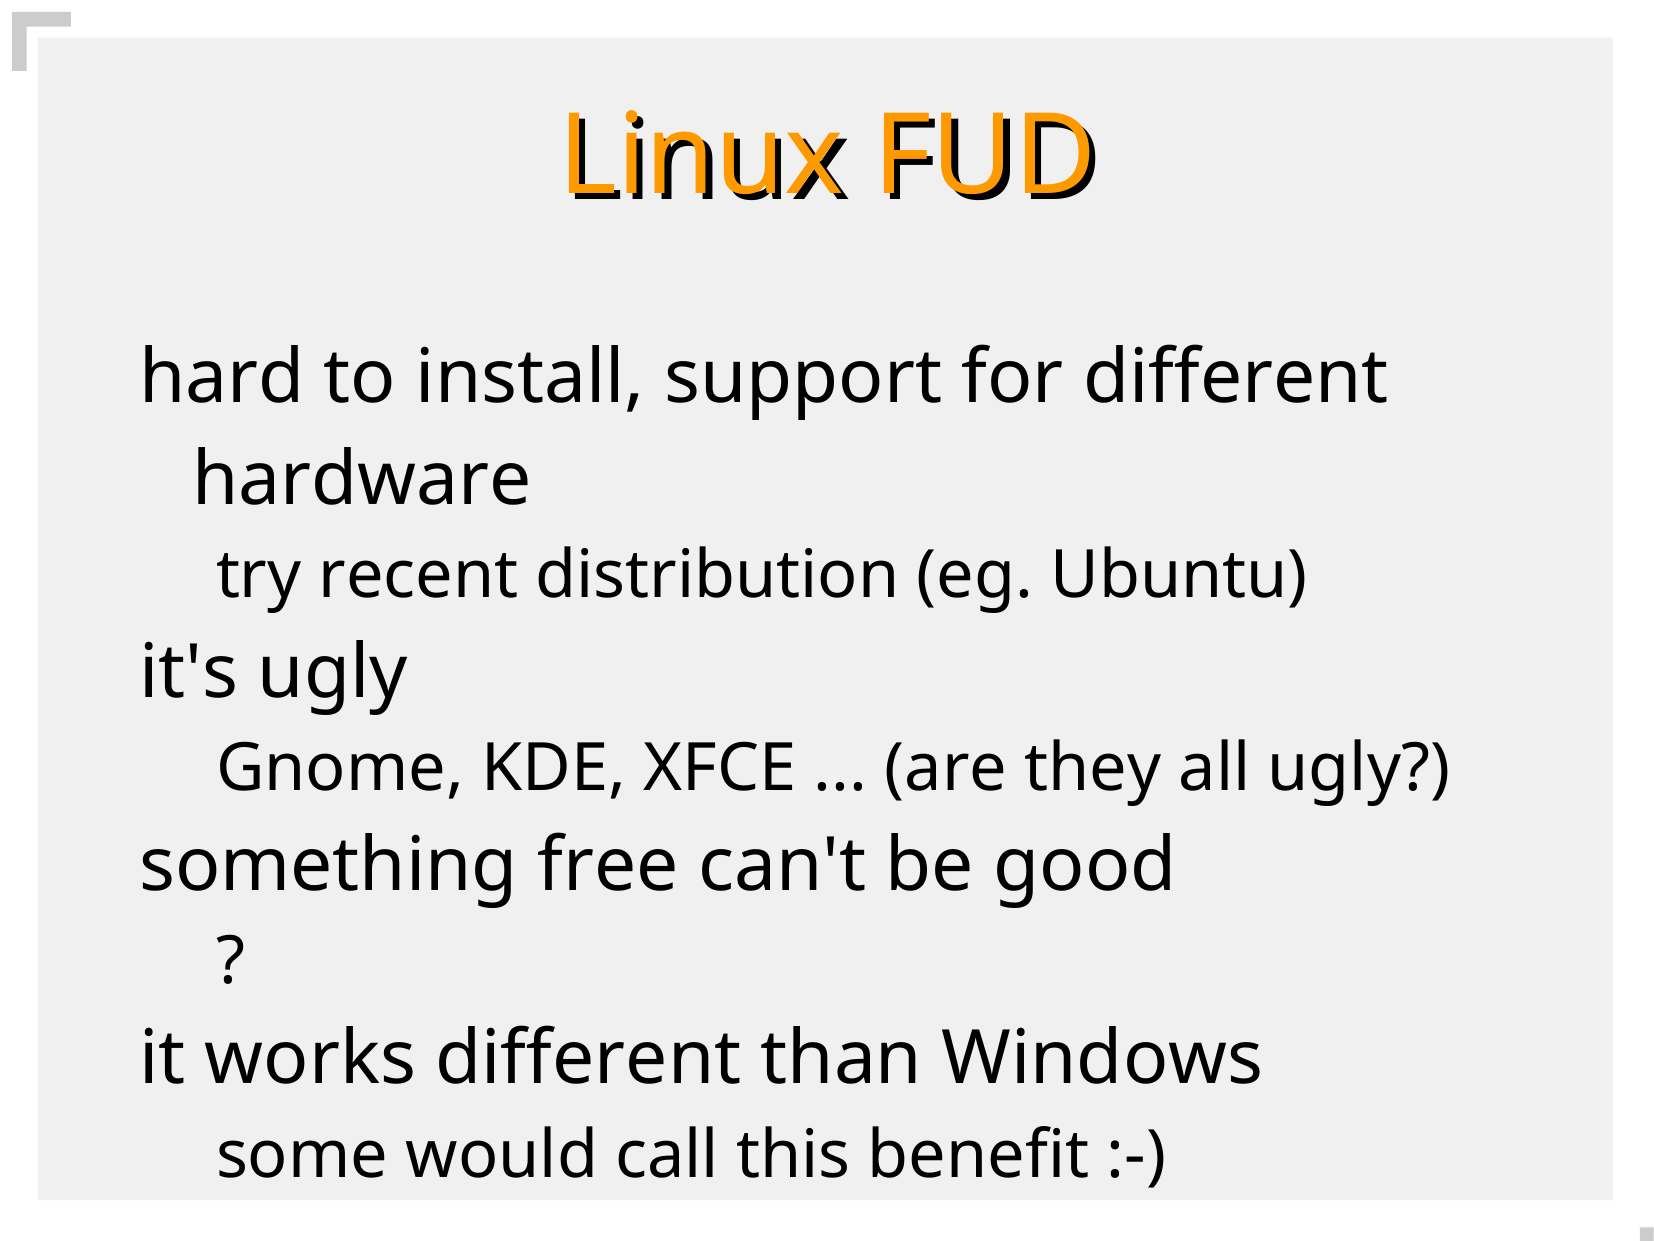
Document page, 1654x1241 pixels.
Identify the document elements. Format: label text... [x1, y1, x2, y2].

title Linux FUD [121, 46, 1534, 254]
list hard to install, support for different hardware try recent distribution (eg. Ubuntu) it's ugly Gnome, KDE, XFCE ... (are they all ugly?) something free can't be good ? it works different than Windows some would call this benefit :-) [121, 322, 1561, 1132]
